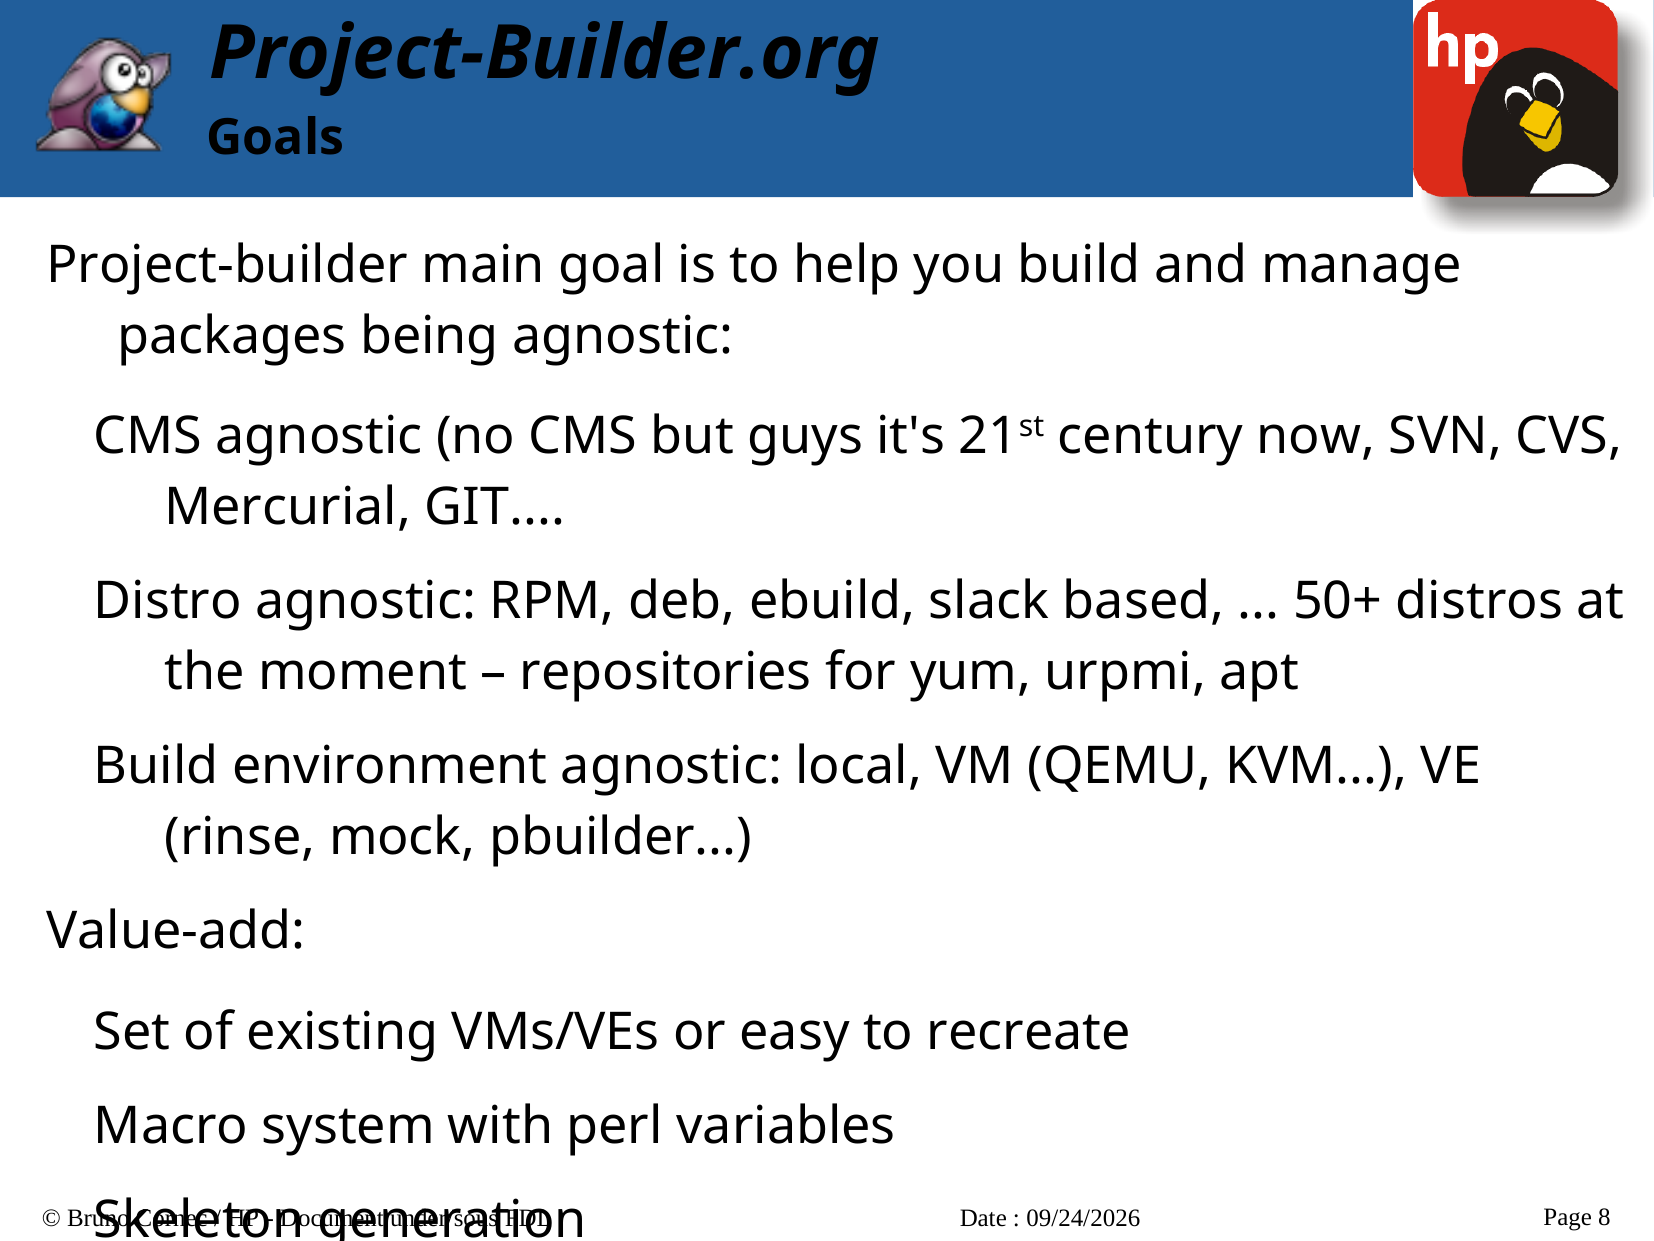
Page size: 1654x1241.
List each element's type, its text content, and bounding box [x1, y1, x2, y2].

picture [1413, 0, 1654, 235]
picture [0, 0, 211, 199]
title Goals [206, 56, 1121, 218]
list Project-builder main goal is to help you build and manage packages being agnostic: CMS agnostic (no CMS but guys it's 21st century now, SVN, CVS, Mercurial, GIT.... Distro agnostic: RPM, deb, ebuild, slack based, ... 50+ distros at the moment – repositories for yum, urpmi, apt Build environment agnostic: local, VM (QEMU, KVM...), VE (rinse, mock, pbuilder...) Value-add: Set of existing VMs/VEs or easy to recreate Macro system with perl variables Skeleton generation No project impact [34, 227, 1642, 1216]
